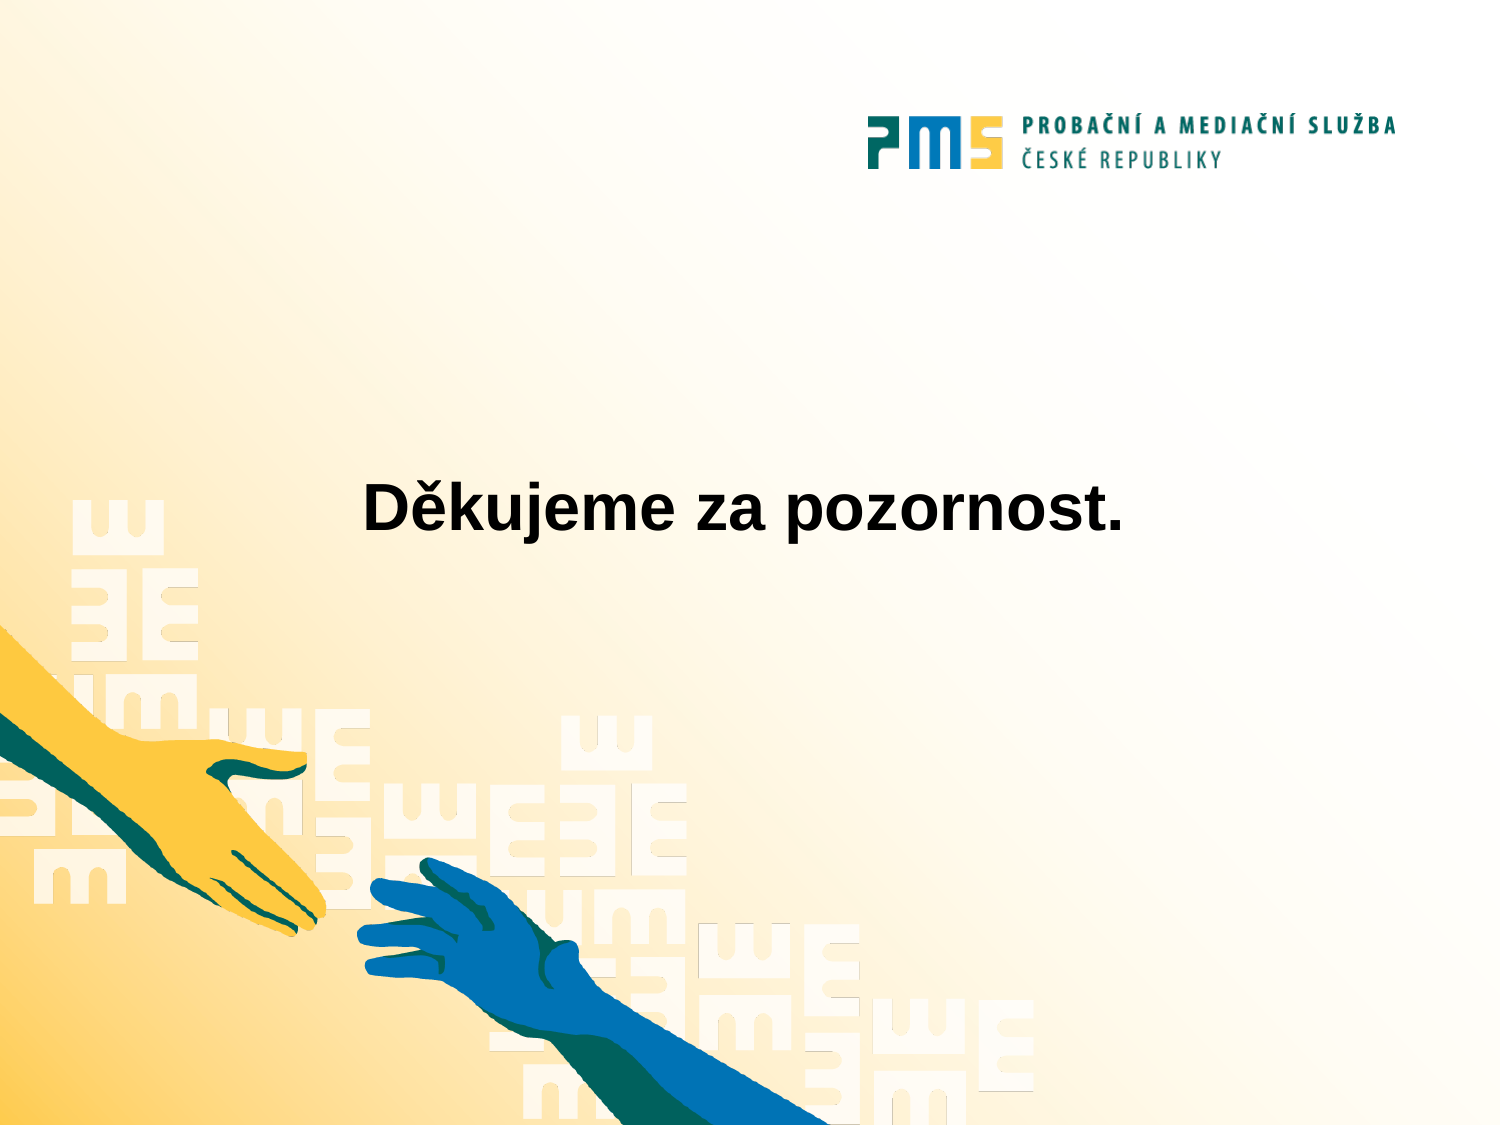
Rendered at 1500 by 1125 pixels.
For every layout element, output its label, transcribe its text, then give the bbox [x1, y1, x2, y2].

picture [0, 0, 1500, 1125]
subtitle Děkujeme za pozornost. [265, 456, 1223, 587]
